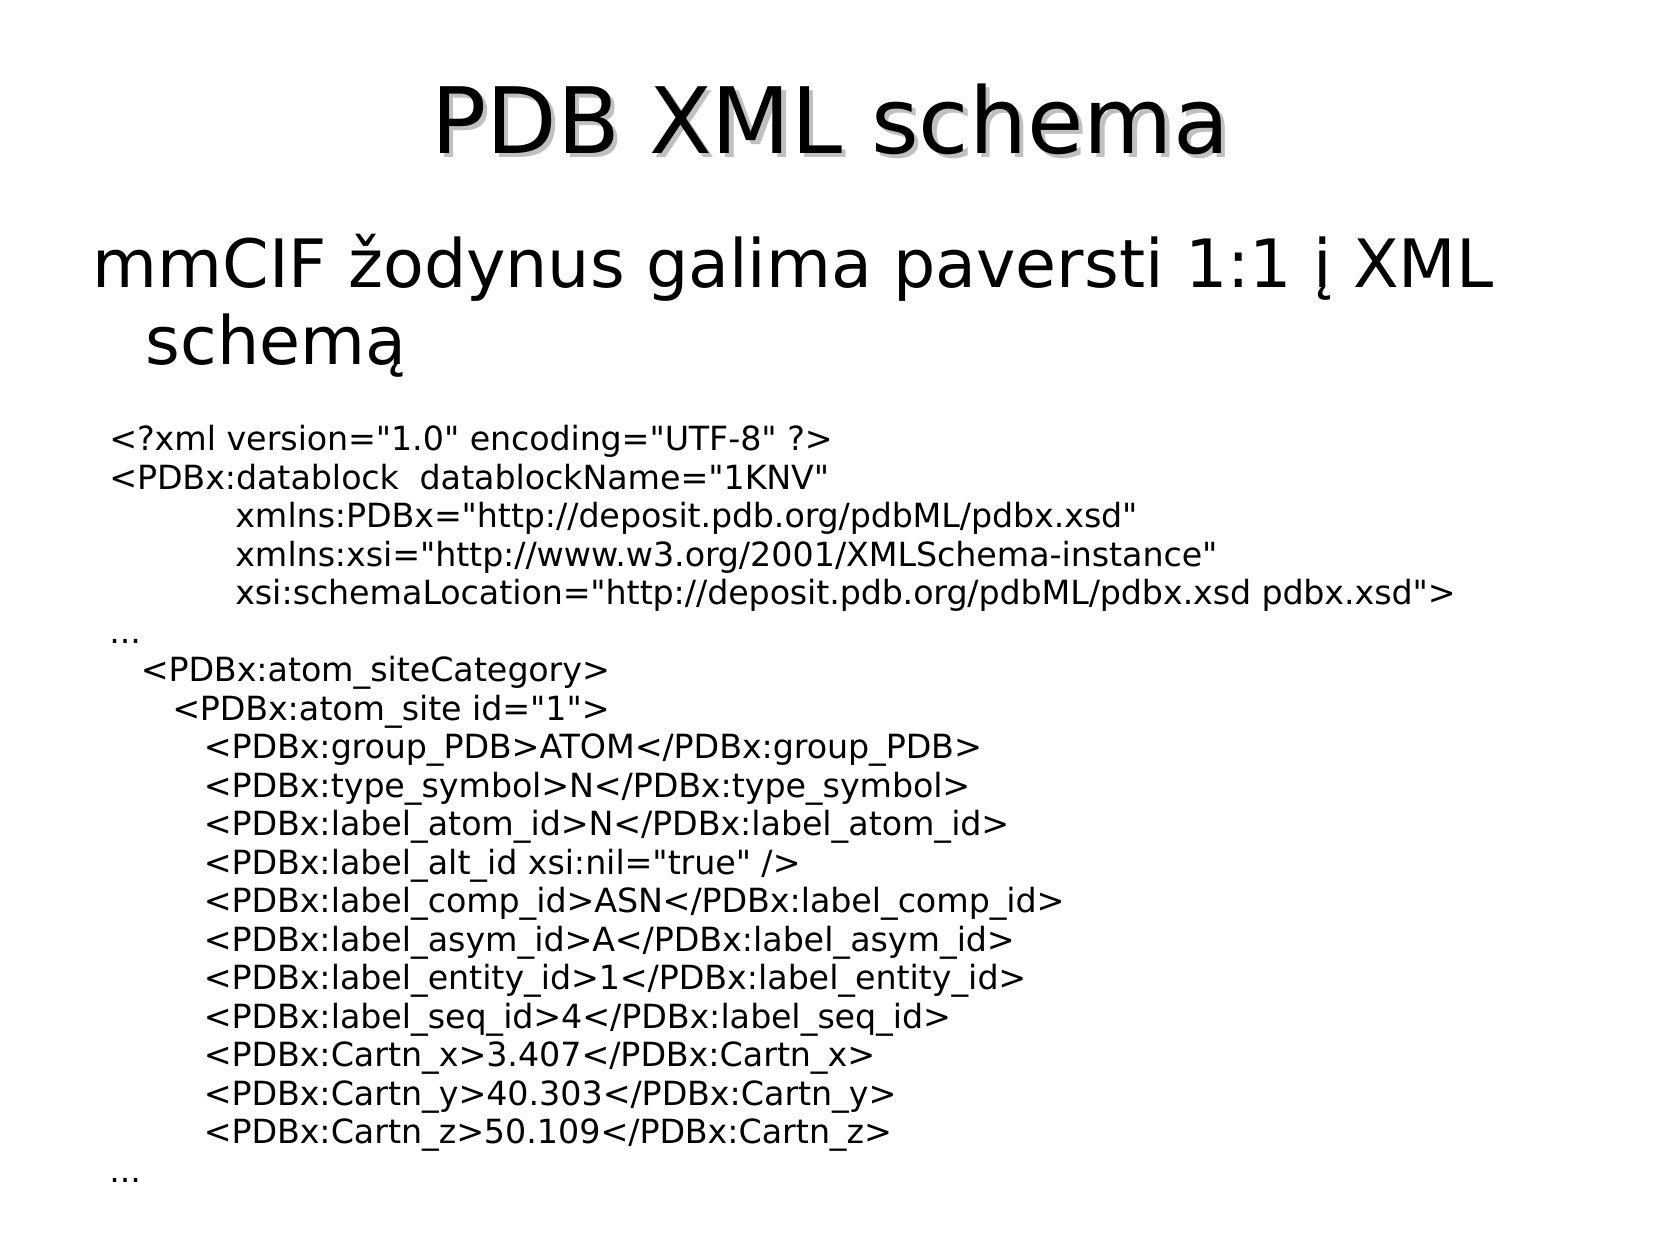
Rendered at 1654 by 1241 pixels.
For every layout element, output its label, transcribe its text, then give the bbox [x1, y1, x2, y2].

title PDB XML schema [86, 17, 1576, 226]
text_box <?xml version="1.0" encoding="UTF-8" ?> <PDBx:datablock datablockName="1KNV" xmlns:PDBx="http://deposit.pdb.org/pdbML/pdbx.xsd" xmlns:xsi="http://www.w3.org/2001/XMLSchema-instance" xsi:schemaLocation="http://deposit.pdb.org/pdbML/pdbx.xsd pdbx.xsd"> ... <PDBx:atom_siteCategory> <PDBx:atom_site id="1"> <PDBx:group_PDB>ATOM</PDBx:group_PDB> <PDBx:type_symbol>N</PDBx:type_symbol> <PDBx:label_atom_id>N</PDBx:label_atom_id> <PDBx:label_alt_id xsi:nil="true" /> <PDBx:label_comp_id>ASN</PDBx:label_comp_id> <PDBx:label_asym_id>A</PDBx:label_asym_id> <PDBx:label_entity_id>1</PDBx:label_entity_id> <PDBx:label_seq_id>4</PDBx:label_seq_id> <PDBx:Cartn_x>3.407</PDBx:Cartn_x> <PDBx:Cartn_y>40.303</PDBx:Cartn_y> <PDBx:Cartn_z>50.109</PDBx:Cartn_z> ... [94, 412, 1576, 1198]
list mmCIF žodynus galima paversti 1:1 į XML schemą [75, 225, 1564, 413]
